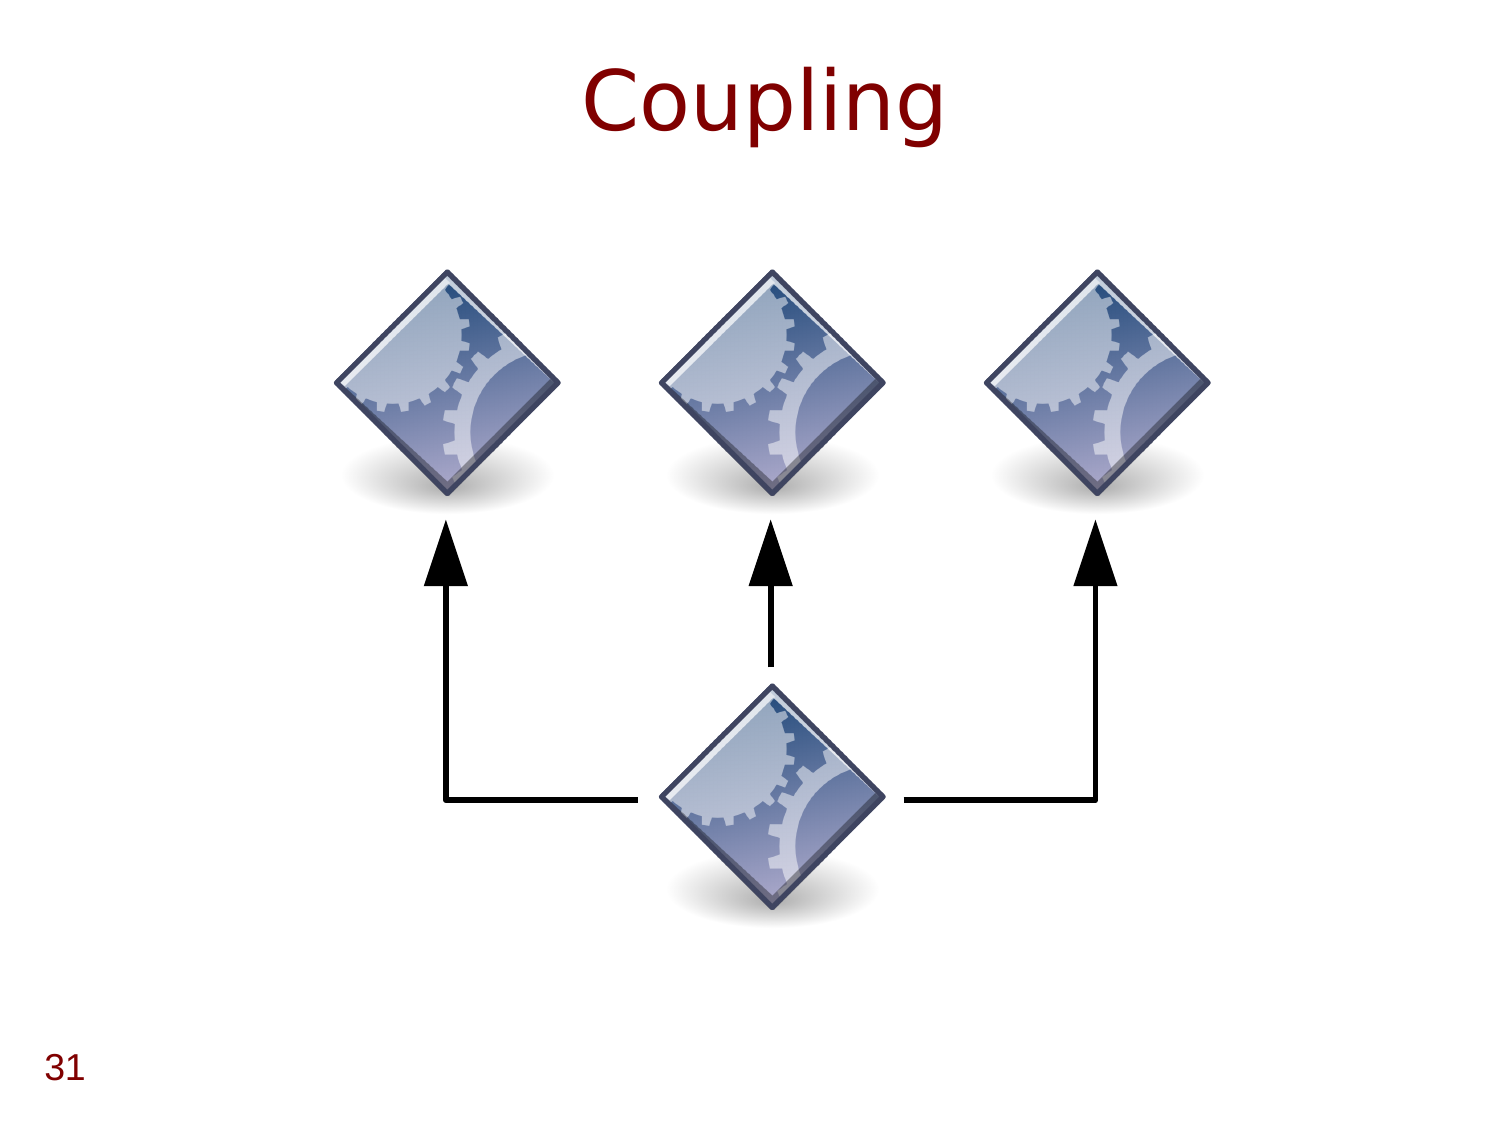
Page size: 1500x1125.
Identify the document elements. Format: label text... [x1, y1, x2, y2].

picture [637, 667, 904, 934]
picture [962, 253, 1229, 520]
title Coupling [70, 27, 1459, 178]
picture [312, 253, 579, 520]
picture [637, 253, 904, 520]
